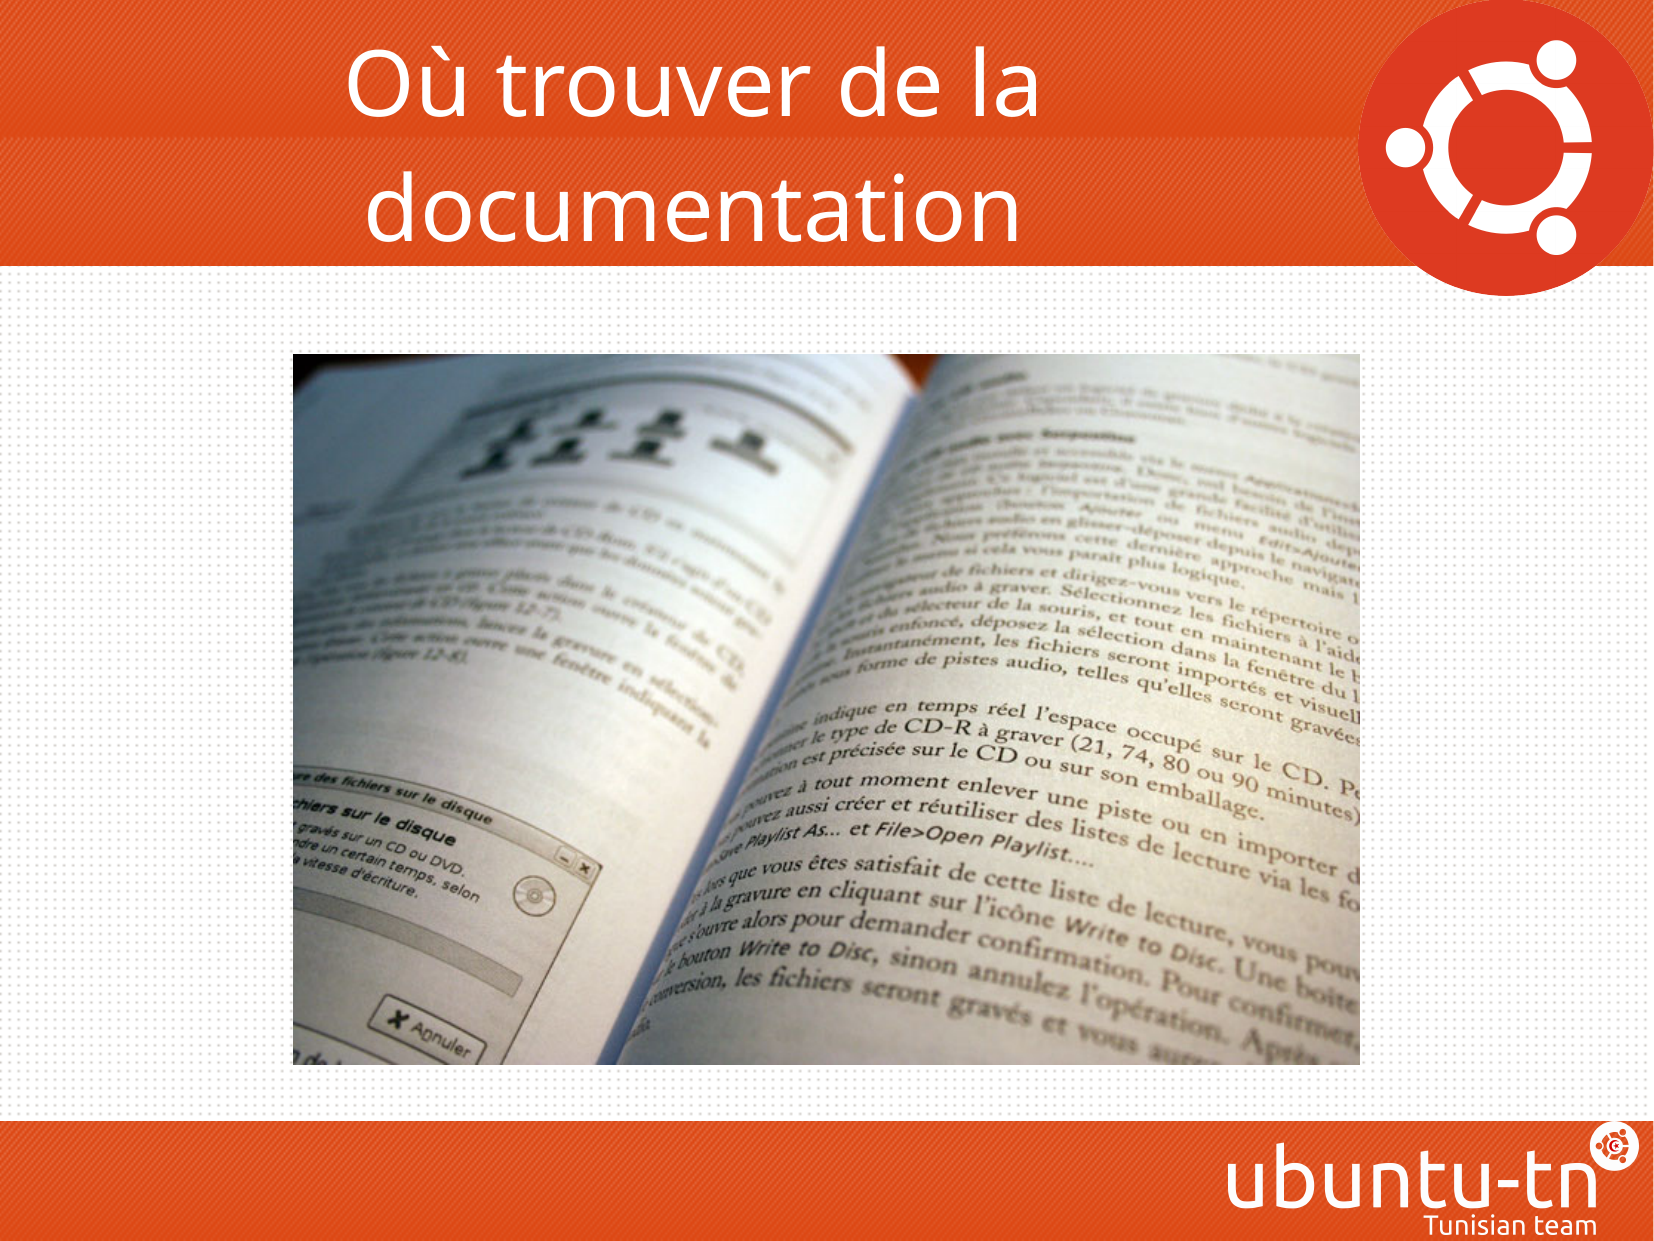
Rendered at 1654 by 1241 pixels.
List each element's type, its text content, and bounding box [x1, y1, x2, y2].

picture [0, 0, 1654, 1241]
title Où trouver de la documentation [29, 36, 1359, 250]
